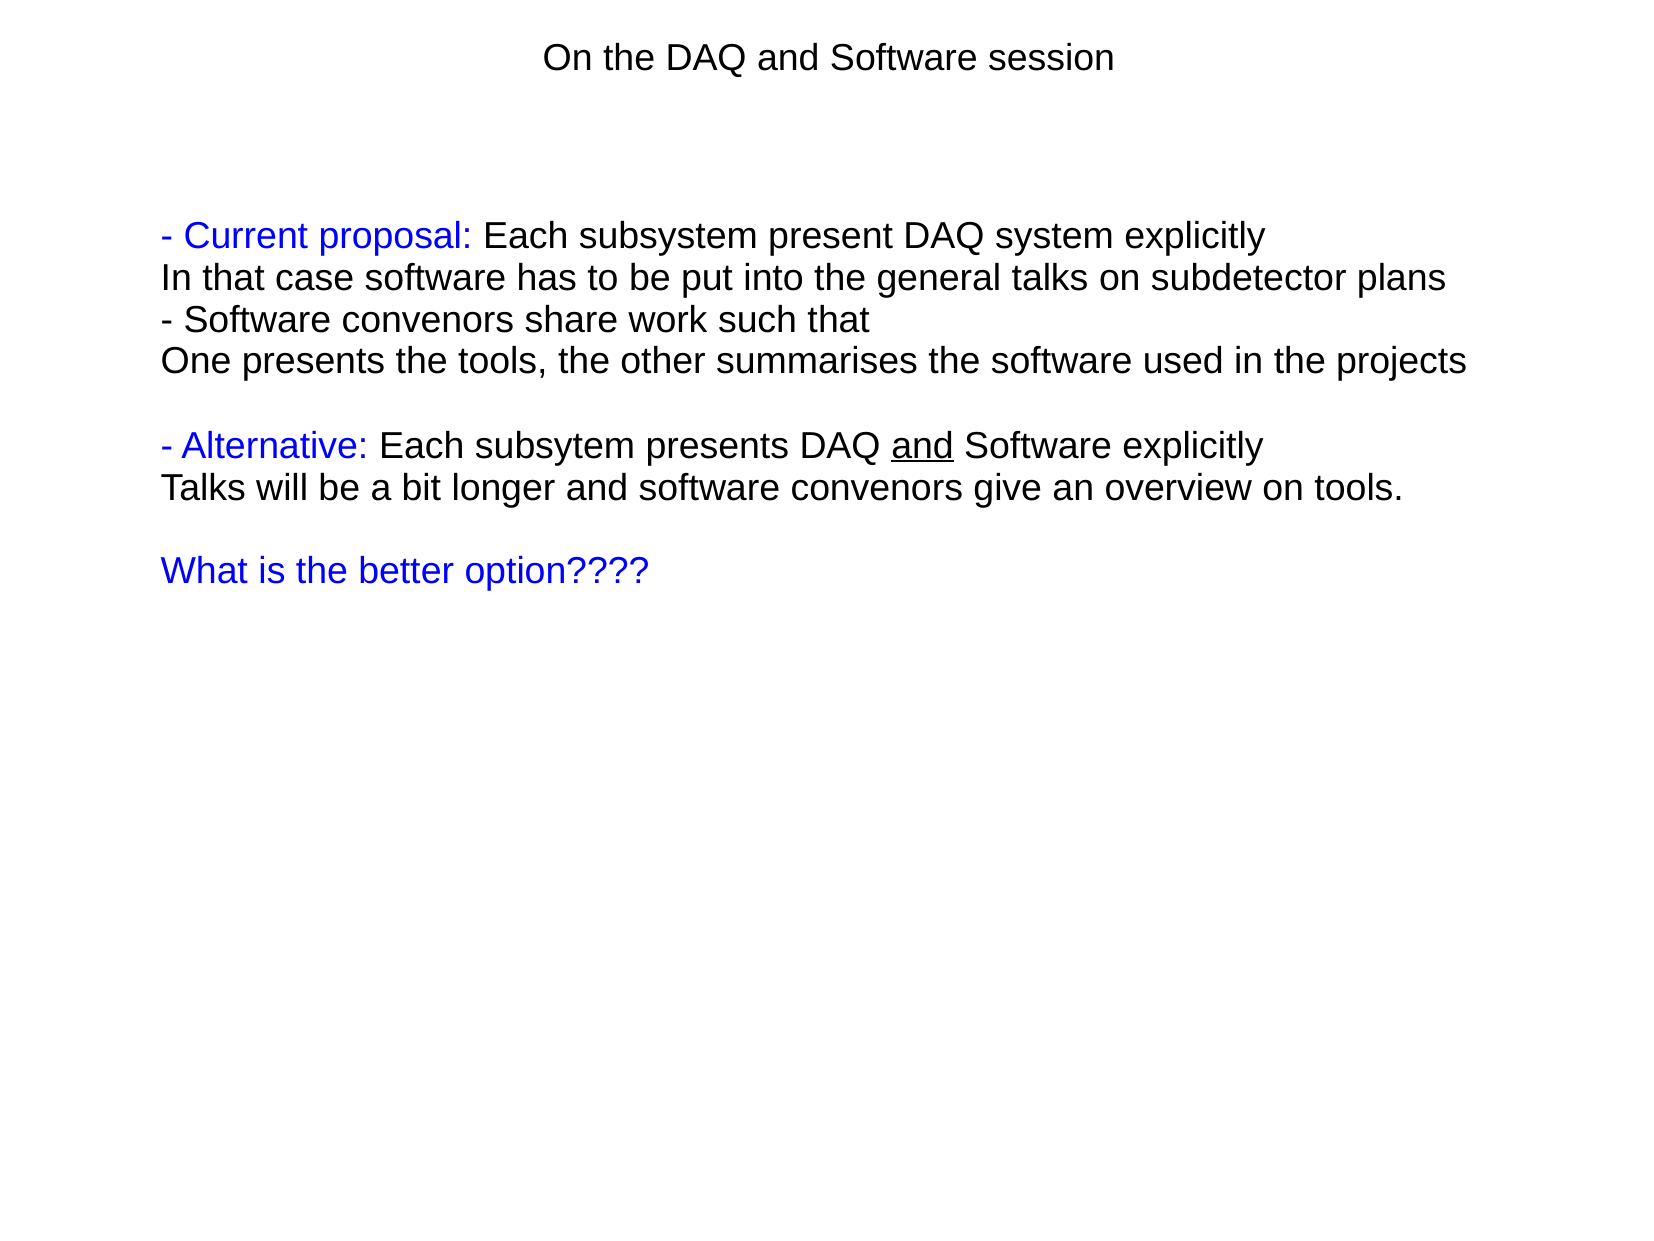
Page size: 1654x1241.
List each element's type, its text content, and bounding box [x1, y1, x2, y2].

text_box On the DAQ and Software session [527, 29, 1129, 101]
text_box - Current proposal: Each subsystem present DAQ system explicitly In that case software has to be put into the general talks on subdetector plans - Software convenors share work such that One presents the tools, the other summarises the software used in the projects - Alternative: Each subsytem presents DAQ and Software explicitly Talks will be a bit longer and software convenors give an overview on tools. What is the better option???? [145, 206, 1483, 724]
